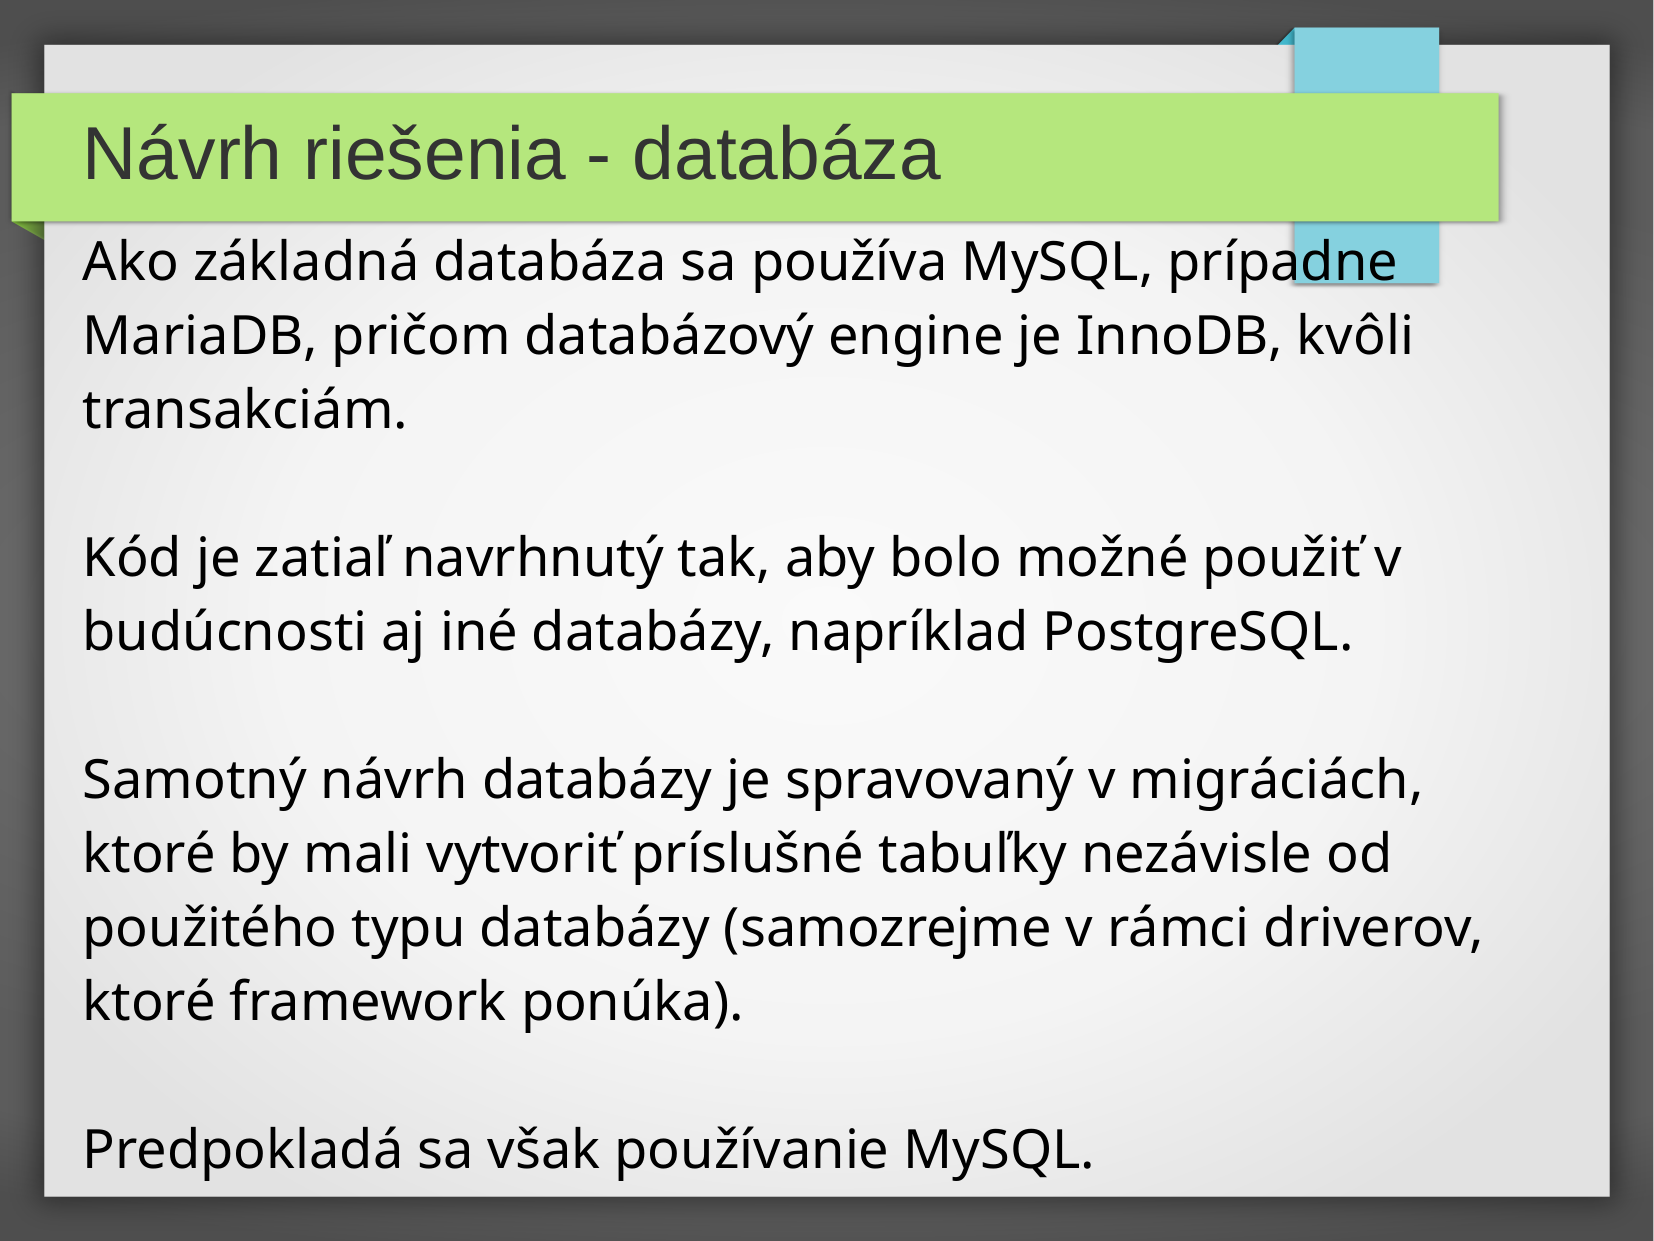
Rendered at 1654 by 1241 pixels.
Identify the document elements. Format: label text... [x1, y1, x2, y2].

title Návrh riešenia - databáza [82, 100, 1241, 207]
subtitle Ako základná databáza sa používa MySQL, prípadne MariaDB, pričom databázový engine je InnoDB, kvôli transakciám. Kód je zatiaľ navrhnutý tak, aby bolo možné použiť v budúcnosti aj iné databázy, napríklad PostgreSQL. Samotný návrh databázy je spravovaný v migráciách, ktoré by mali vytvoriť príslušné tabuľky nezávisle od použitého typu databázy (samozrejme v rámci driverov, ktoré framework ponúka). Predpokladá sa však používanie MySQL. [82, 275, 1538, 1132]
picture [0, 0, 1654, 1241]
